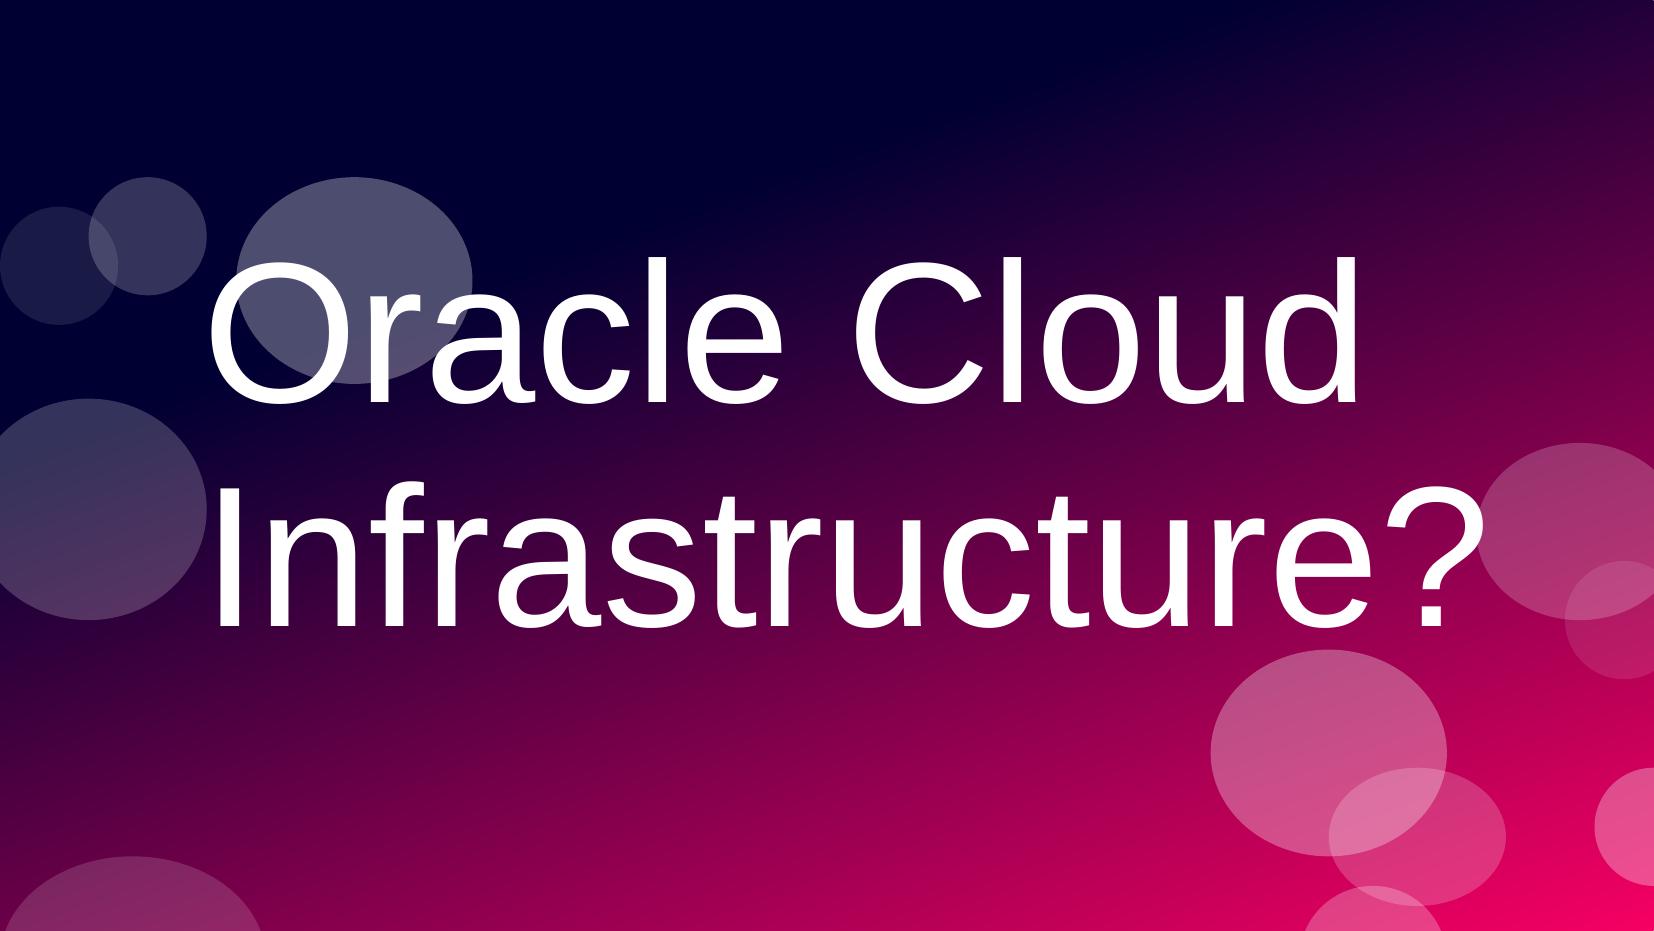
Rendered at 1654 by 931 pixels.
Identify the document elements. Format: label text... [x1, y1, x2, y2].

text_box Oracle Cloud Infrastructure? [187, 214, 1576, 901]
